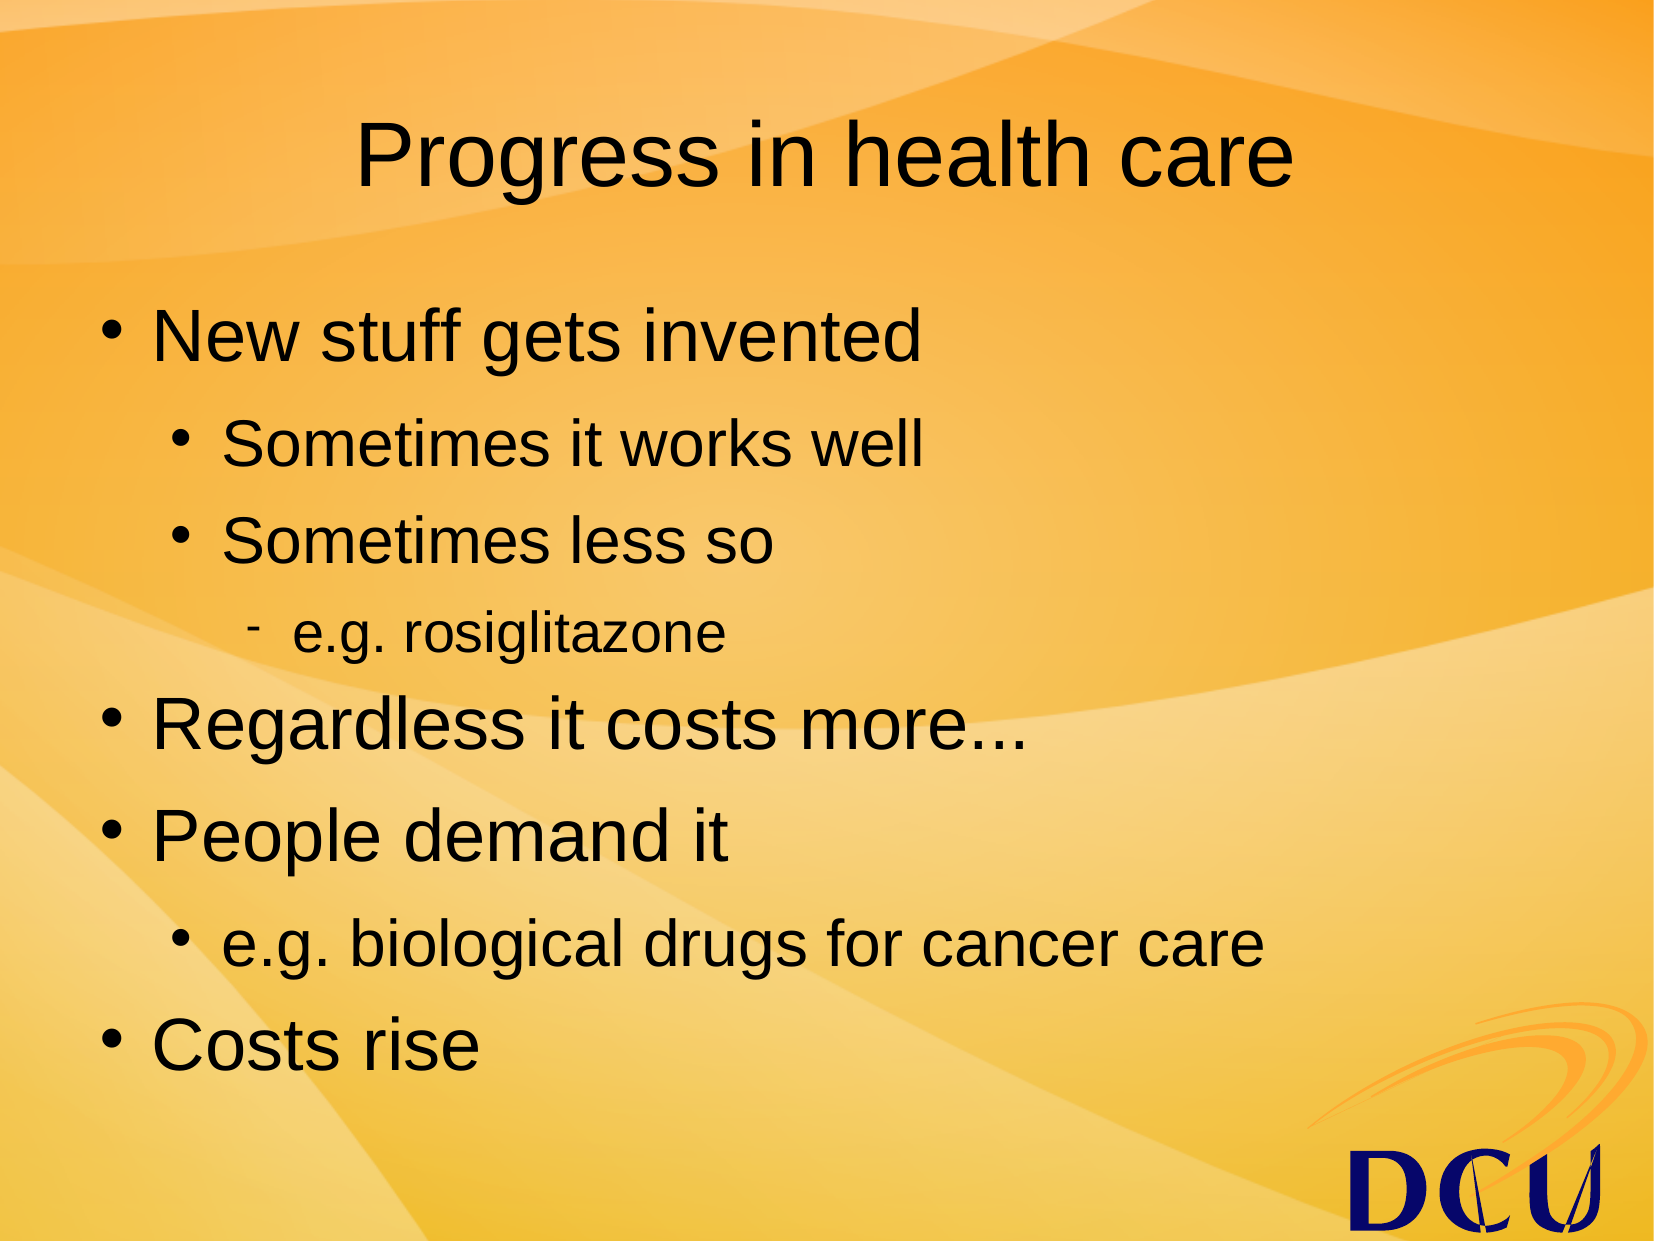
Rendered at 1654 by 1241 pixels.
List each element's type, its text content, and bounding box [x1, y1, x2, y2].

title Progress in health care [82, 49, 1571, 257]
picture [0, 0, 1654, 1241]
list New stuff gets invented Sometimes it works well Sometimes less so e.g. rosiglitazone Regardless it costs more... People demand it e.g. biological drugs for cancer care Costs rise [82, 290, 1571, 1096]
